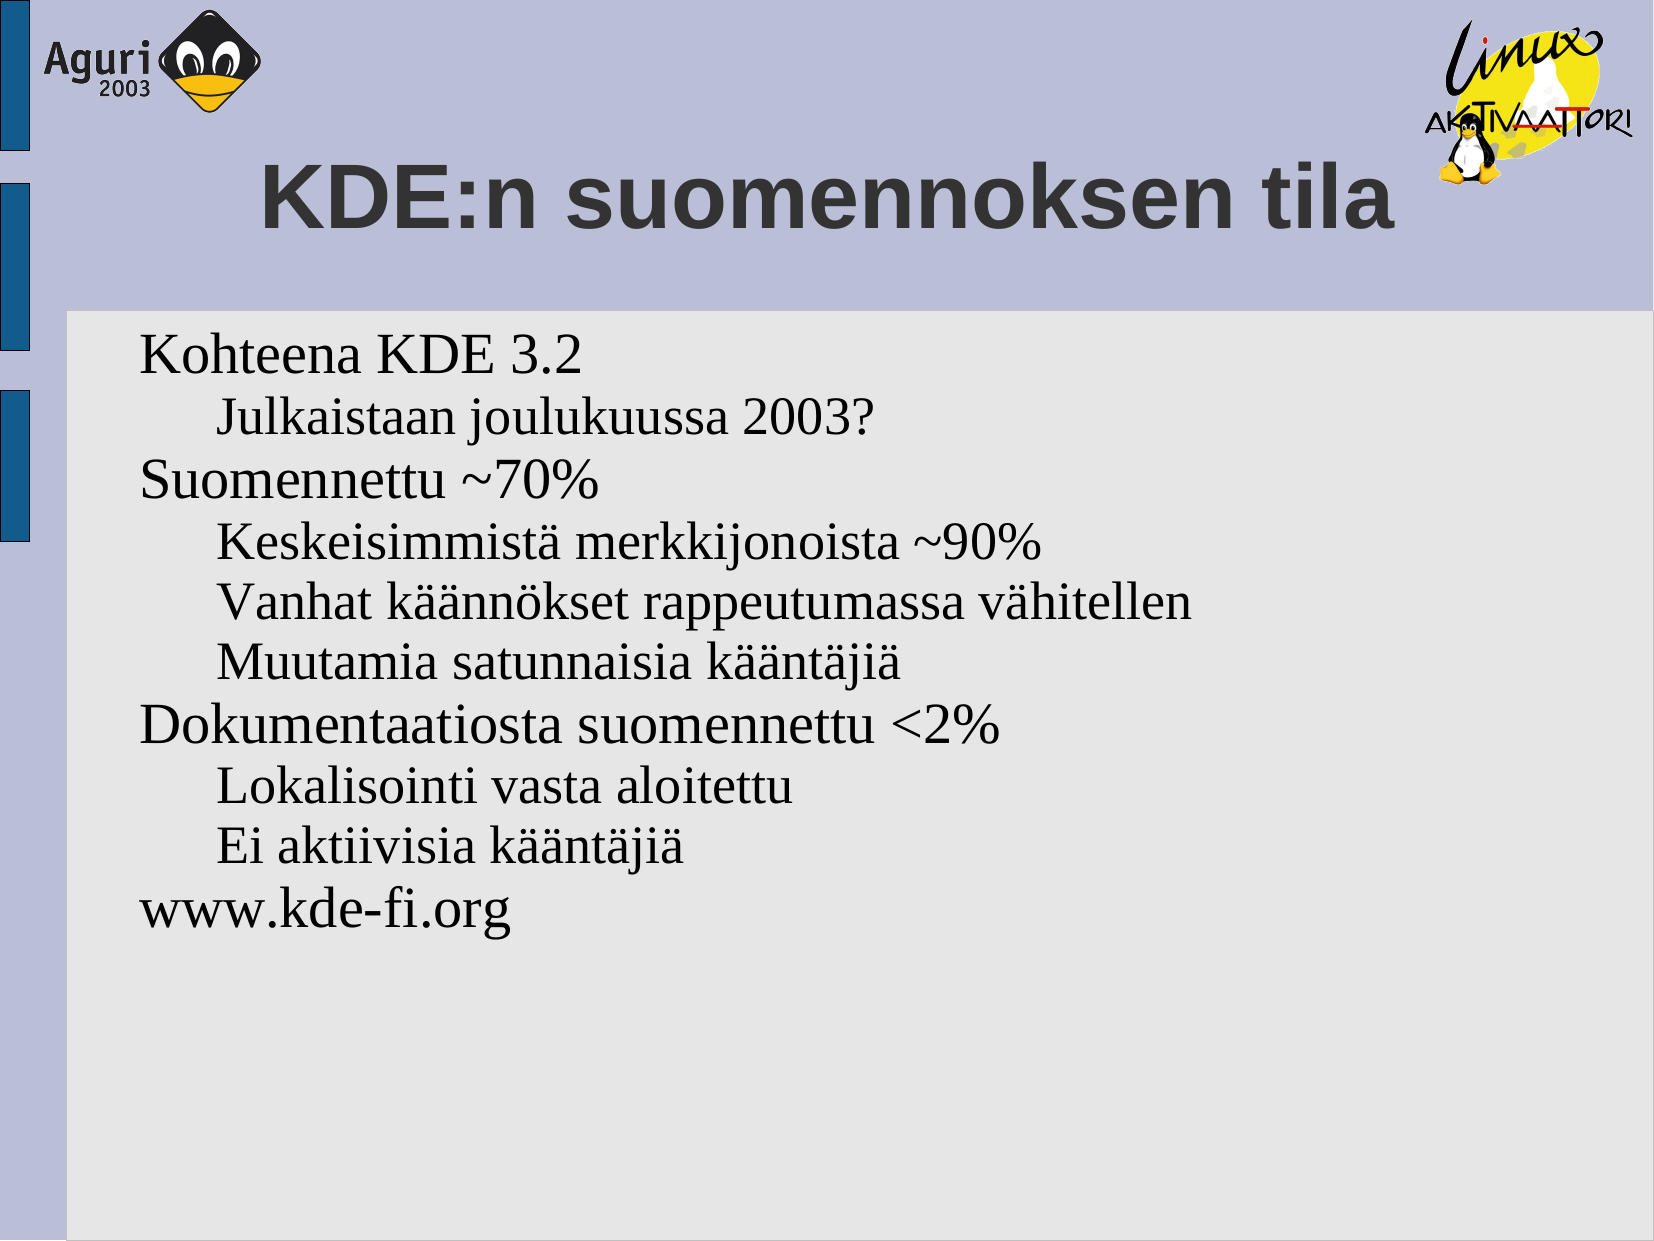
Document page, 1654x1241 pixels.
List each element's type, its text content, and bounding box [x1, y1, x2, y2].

list Kohteena KDE 3.2 Julkaistaan joulukuussa 2003? Suomennettu ~70% Keskeisimmistä merkkijonoista ~90% Vanhat käännökset rappeutumassa vähitellen Muutamia satunnaisia kääntäjiä Dokumentaatiosta suomennettu <2% Lokalisointi vasta aloitettu Ei aktiivisia kääntäjiä www.kde-fi.org [121, 322, 1561, 1146]
title KDE:n suomennoksen tila [121, 93, 1534, 301]
picture [39, 9, 265, 113]
picture [1417, 12, 1640, 190]
